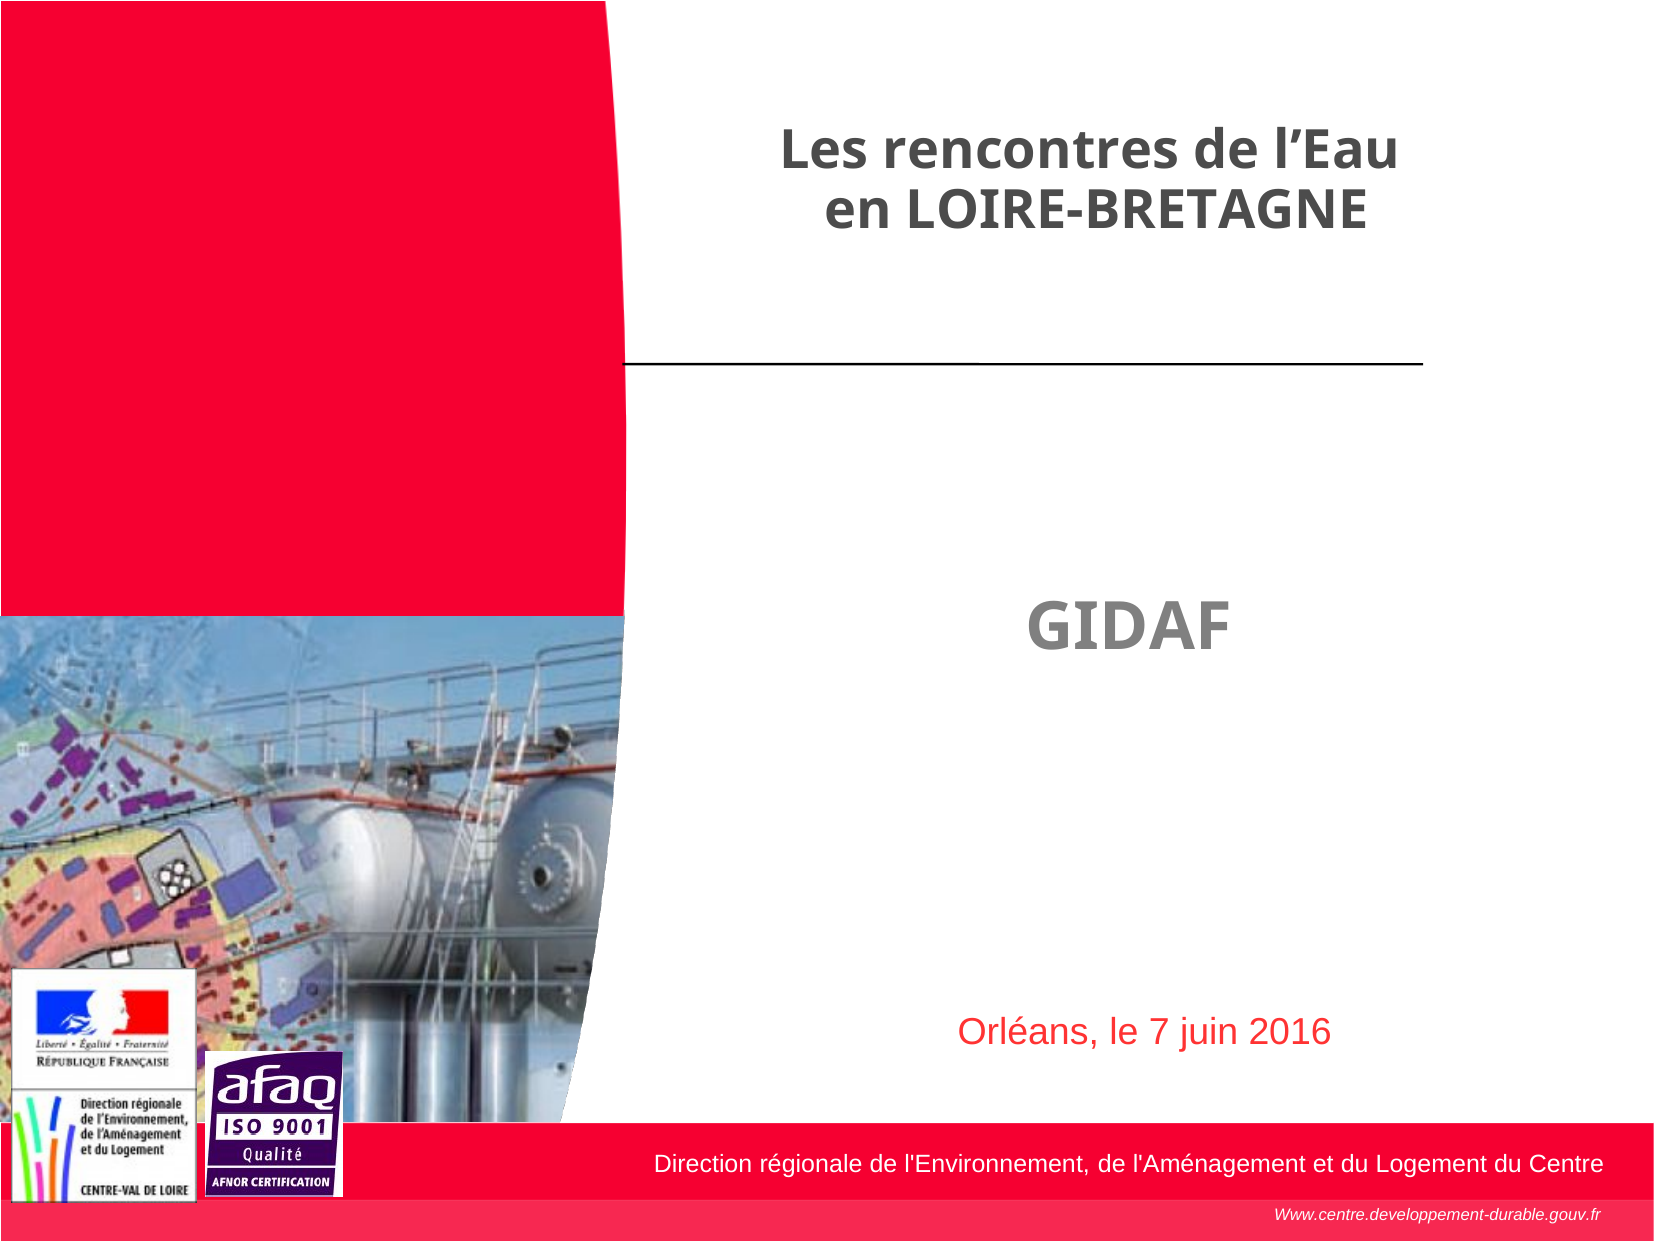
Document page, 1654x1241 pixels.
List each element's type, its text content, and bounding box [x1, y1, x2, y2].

text_box Orléans, le 7 juin 2016 [942, 1003, 1347, 1061]
text_box GIDAF [637, 458, 1619, 898]
picture [0, 1, 1654, 1241]
title Les rencontres de l’Eau en LOIRE-BRETAGNE [779, 9, 1489, 351]
